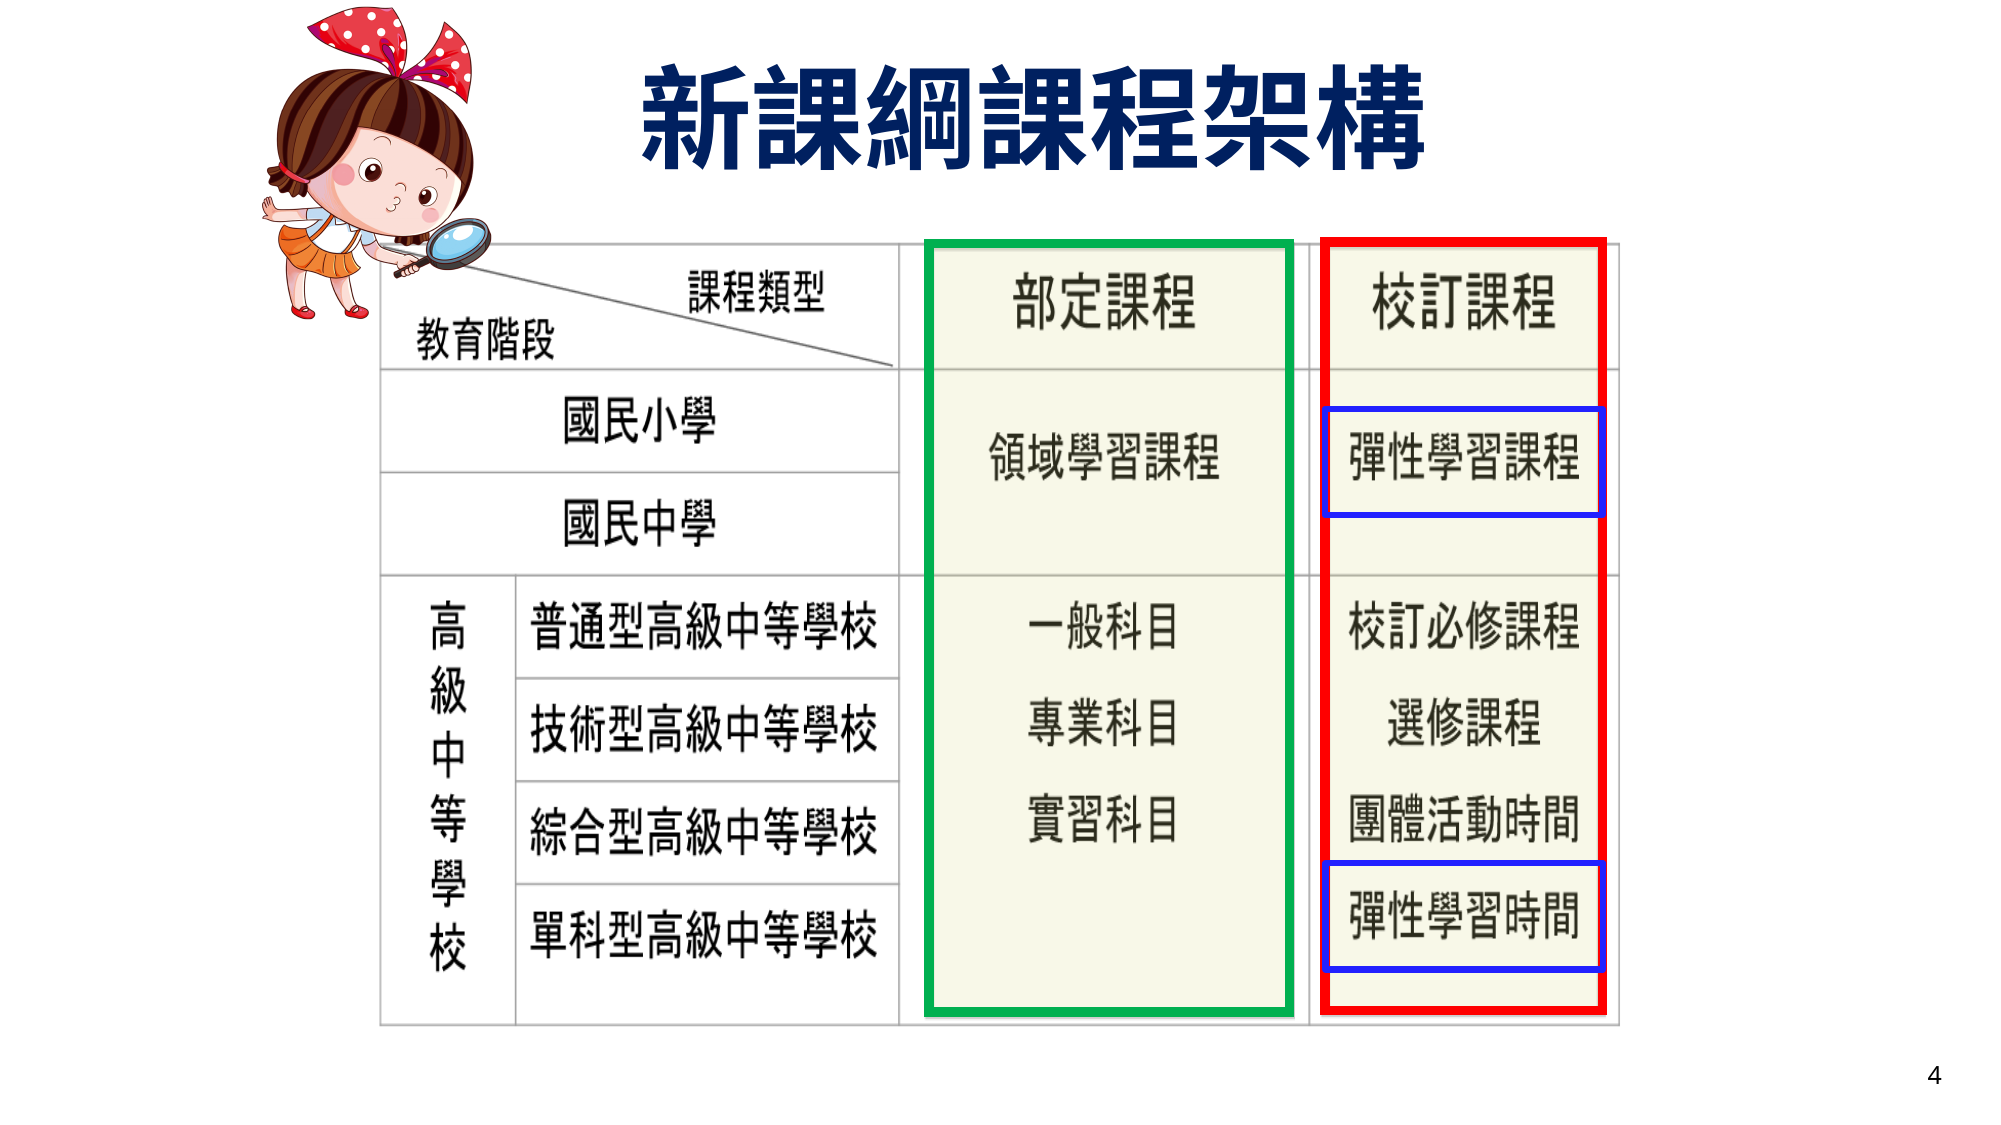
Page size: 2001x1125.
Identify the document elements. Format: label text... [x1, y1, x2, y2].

text_box [1325, 973, 1602, 1010]
picture [249, 1, 1660, 1066]
text_box [1328, 412, 1599, 512]
text_box [1329, 866, 1600, 966]
title 新課綱課程架構 [499, 40, 1648, 183]
text_box 4 [1912, 1043, 1955, 1094]
text_box [1325, 518, 1602, 860]
text_box [929, 243, 1290, 1012]
text_box [1325, 242, 1602, 406]
